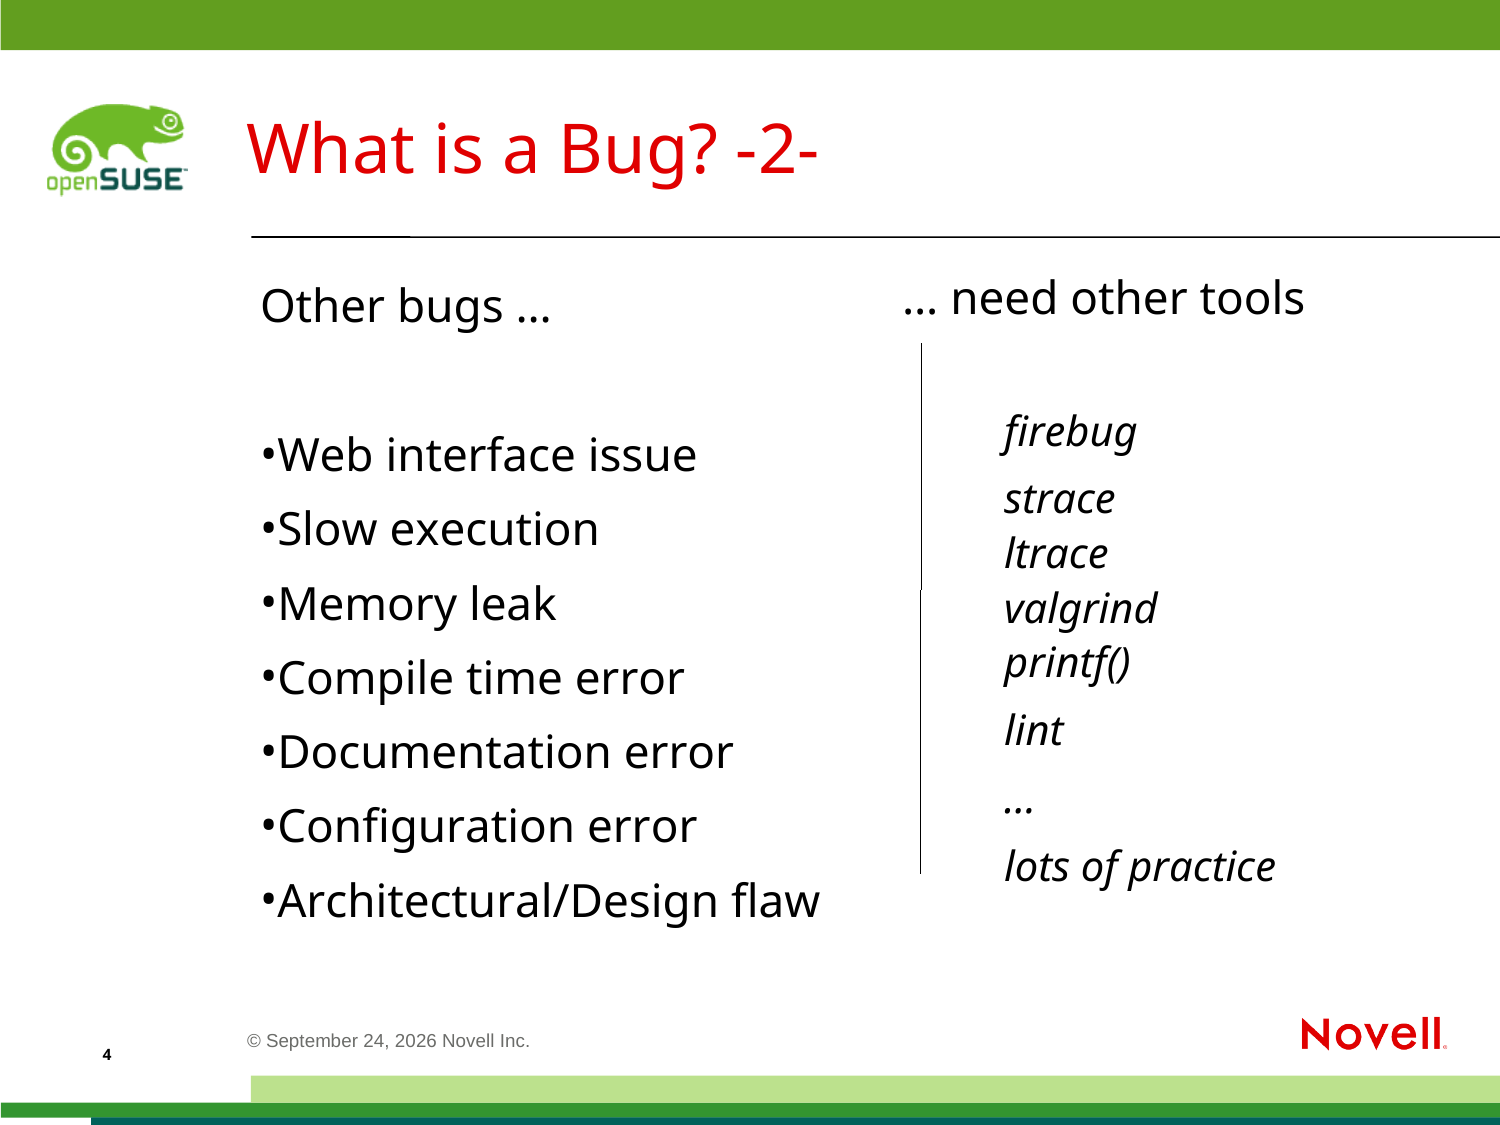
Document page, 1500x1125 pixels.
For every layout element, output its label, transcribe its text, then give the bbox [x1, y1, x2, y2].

picture [1295, 1011, 1453, 1056]
list Other bugs … Web interface issue Slow execution Memory leak Compile time error Documentation error Configuration error Architectural/Design flaw [245, 267, 887, 995]
list … need other tools firebug strace ltrace valgrind printf() lint … lots of practice [887, 259, 1435, 997]
title What is a Bug? -2- [246, 60, 1409, 239]
picture [47, 104, 188, 197]
